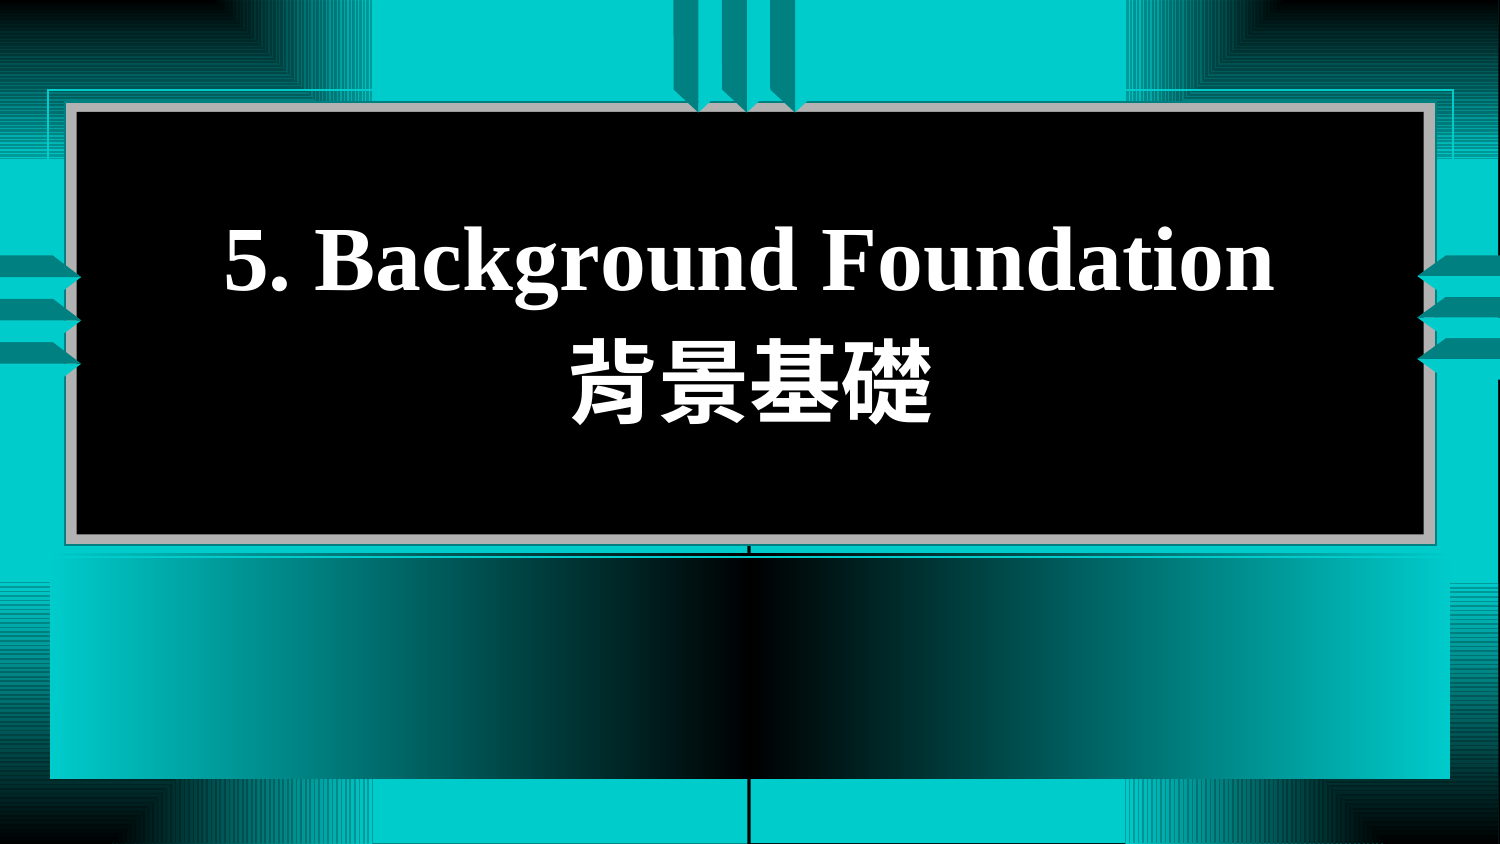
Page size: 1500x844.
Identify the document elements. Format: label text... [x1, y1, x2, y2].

title 5. Background Foundation 背景基礎 [112, 201, 1388, 451]
